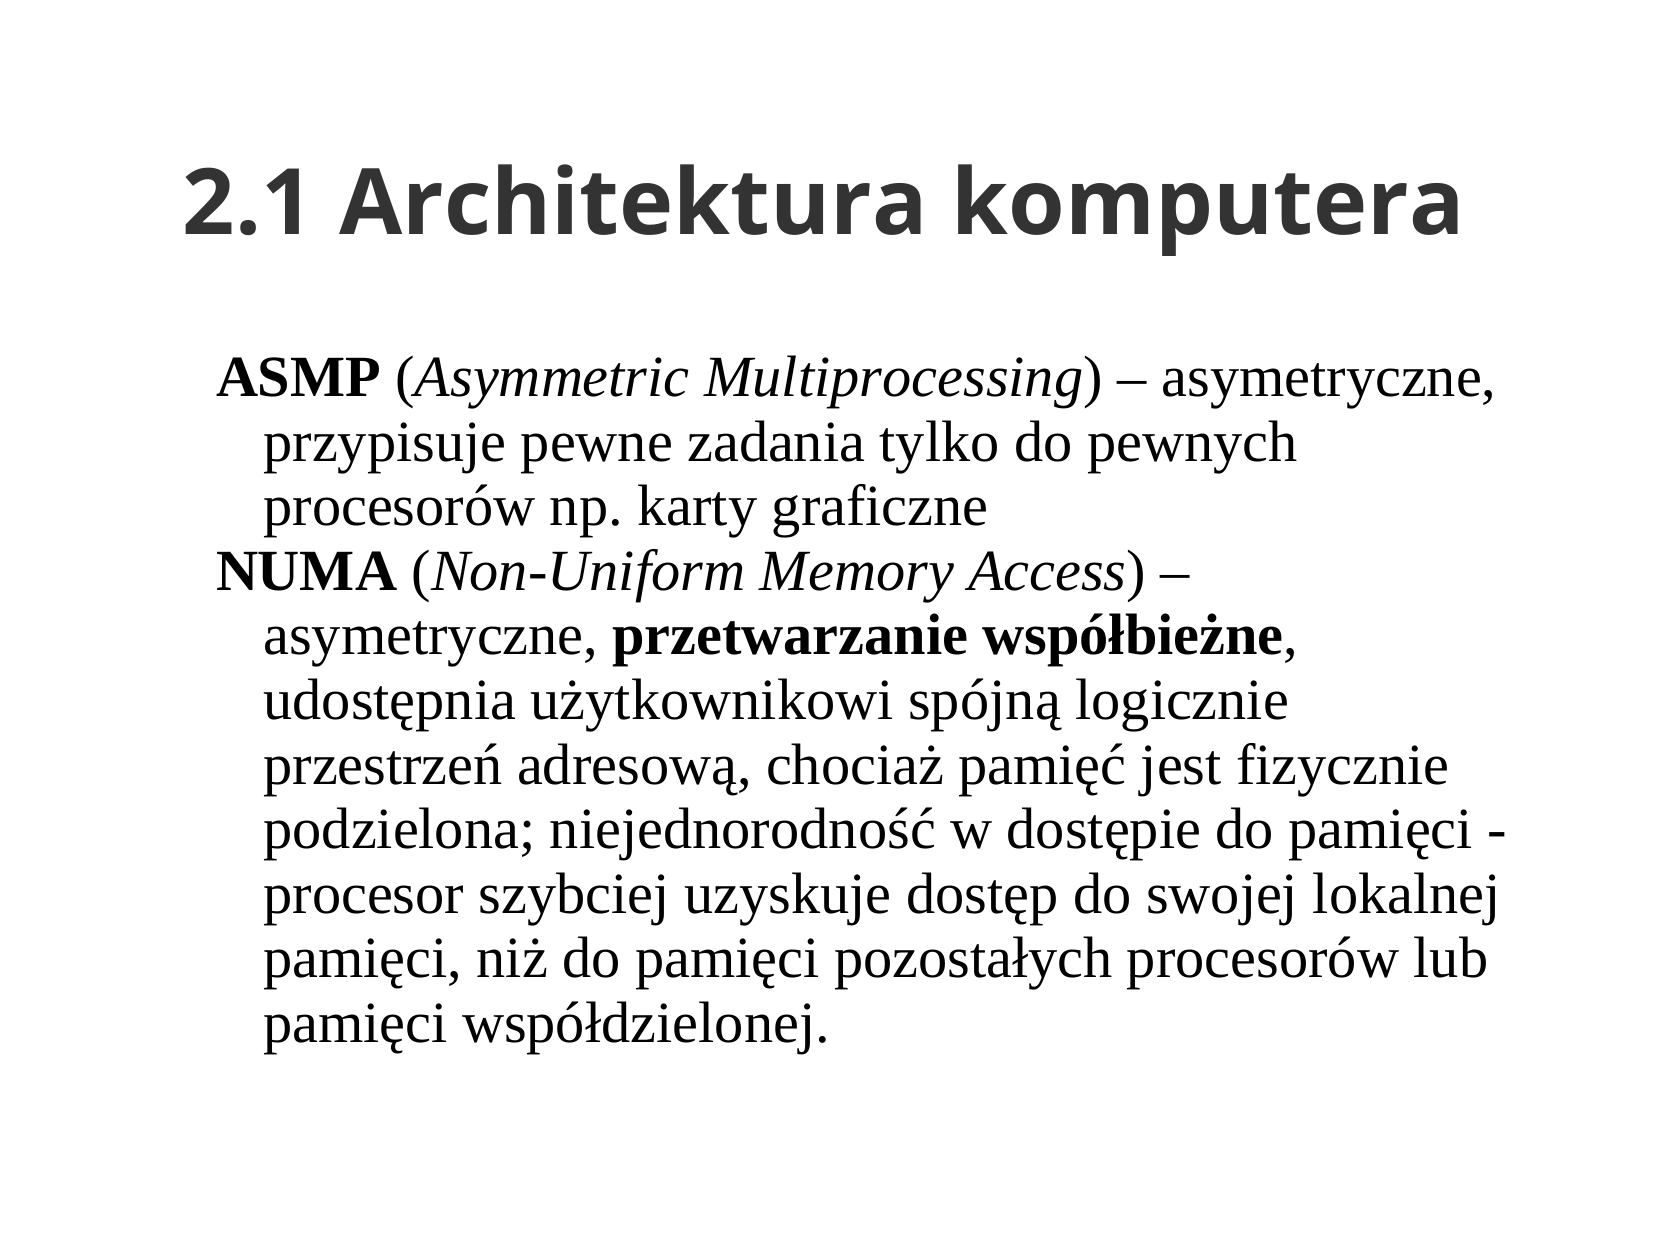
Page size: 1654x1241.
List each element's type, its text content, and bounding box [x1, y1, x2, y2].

title 2.1 Architektura komputera [118, 102, 1531, 296]
list ASMP (Asymmetric Multiprocessing) – asymetryczne, przypisuje pewne zadania tylko do pewnych procesorów np. karty graficzne NUMA (Non-Uniform Memory Access) – asymetryczne, przetwarzanie współbieżne, udostępnia użytkownikowi spójną logicznie przestrzeń adresową, chociaż pamięć jest fizycznie podzielona; niejednorodność w dostępie do pamięci - procesor szybciej uzyskuje dostęp do swojej lokalnej pamięci, niż do pamięci pozostałych procesorów lub pamięci współdzielonej. [121, 344, 1534, 1112]
